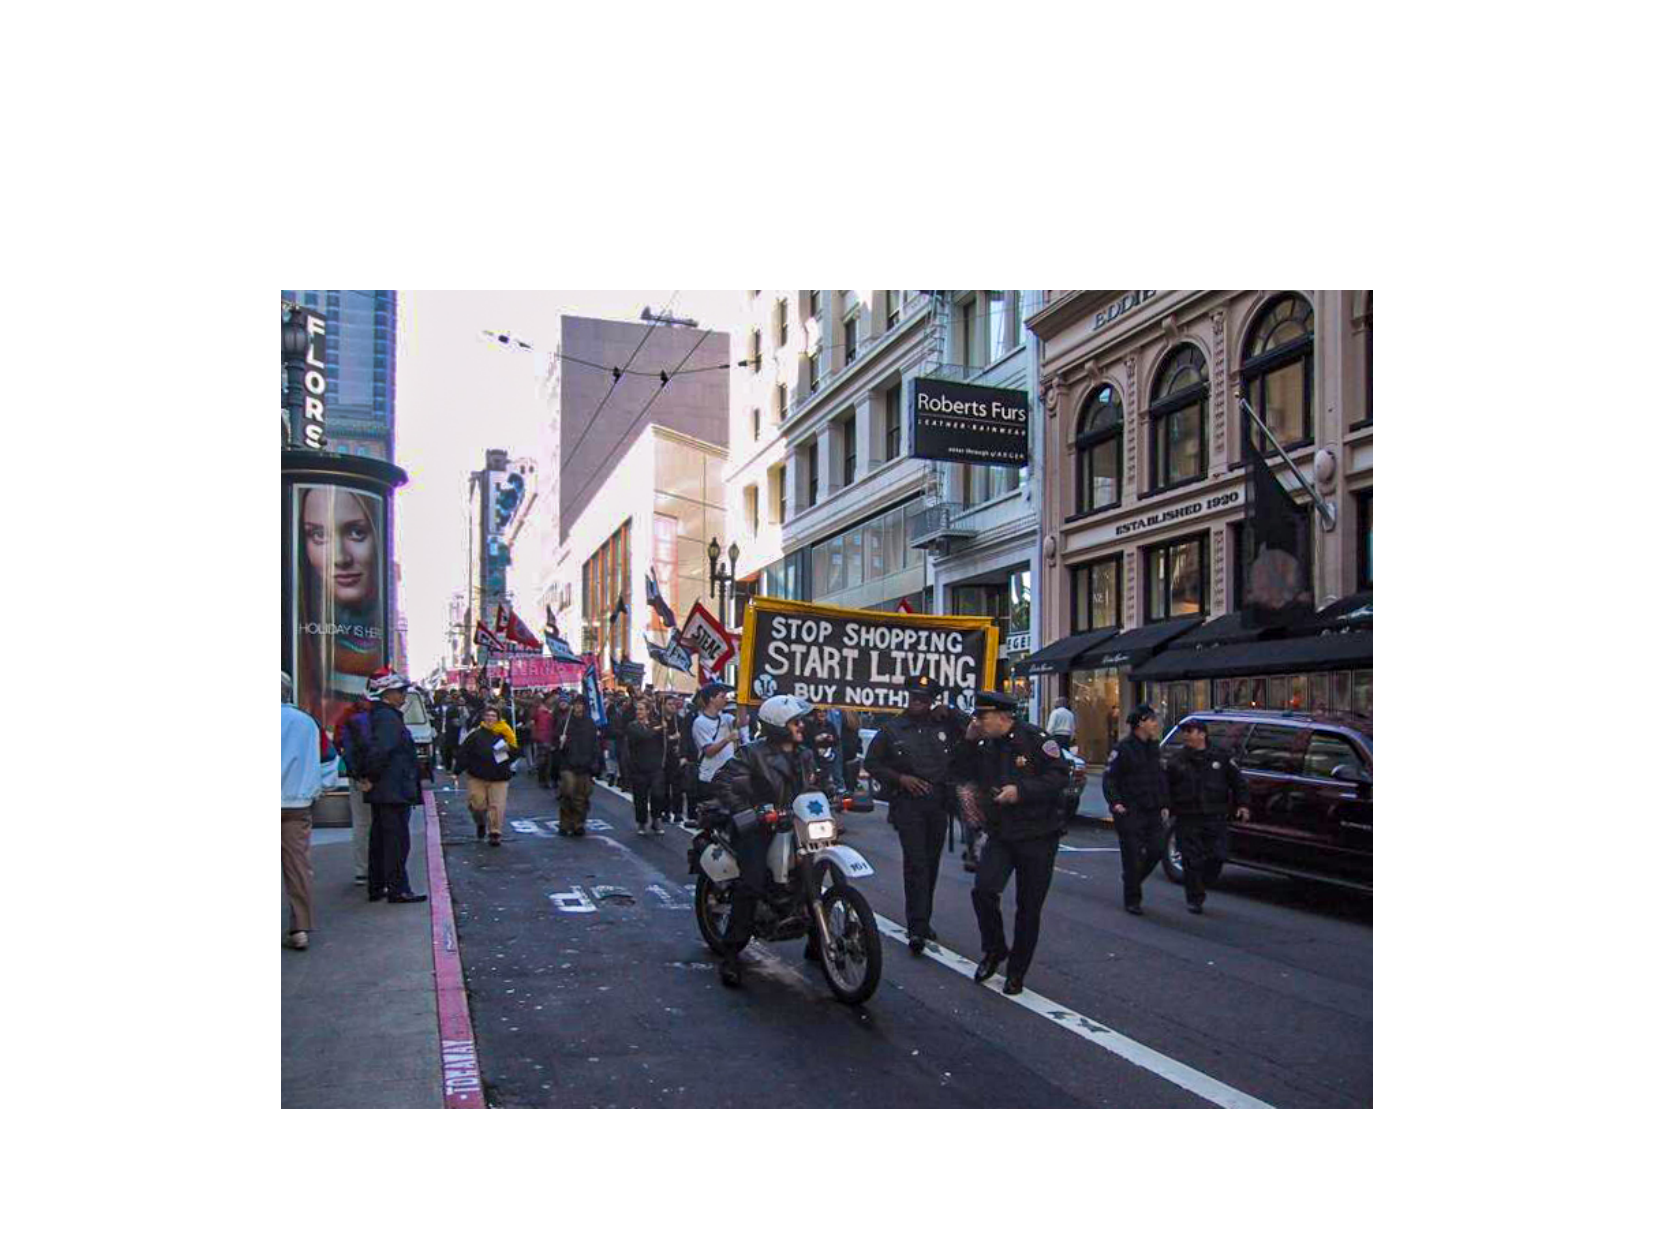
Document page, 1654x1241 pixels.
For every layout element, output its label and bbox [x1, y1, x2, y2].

picture [281, 290, 1373, 1109]
